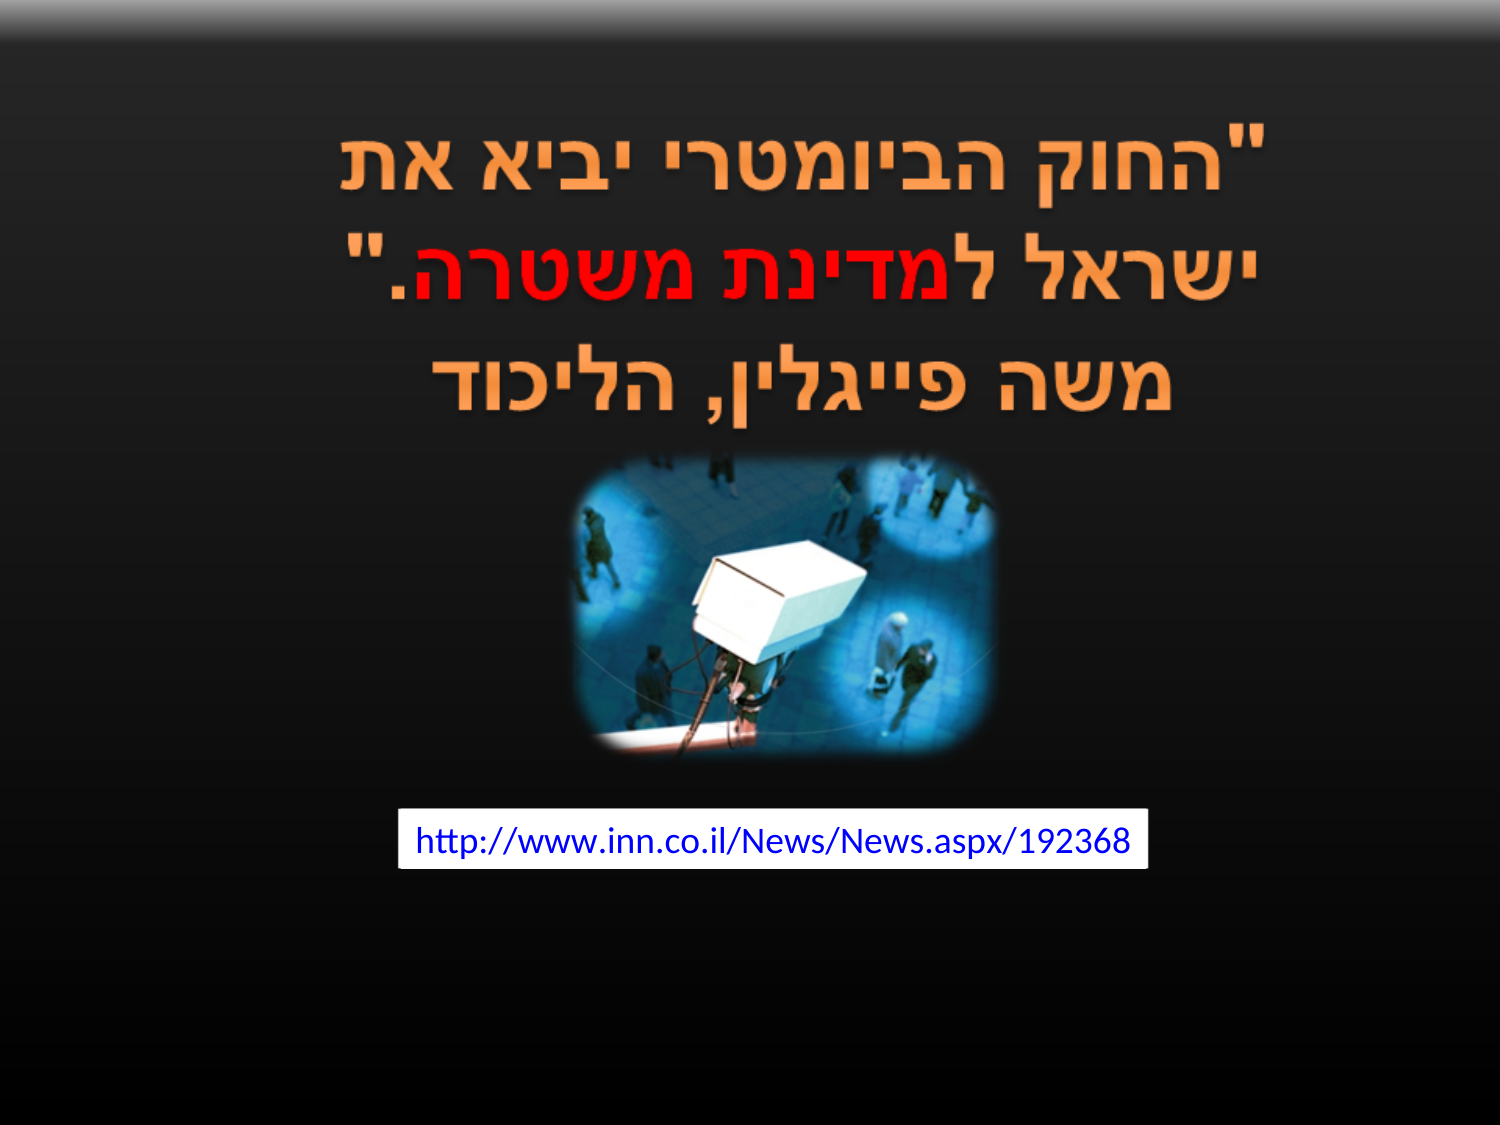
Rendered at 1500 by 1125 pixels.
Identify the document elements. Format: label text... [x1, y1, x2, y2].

text_box http://www.inn.co.il/News/News.aspx/192368 [400, 808, 1147, 869]
picture [0, 0, 1500, 1125]
